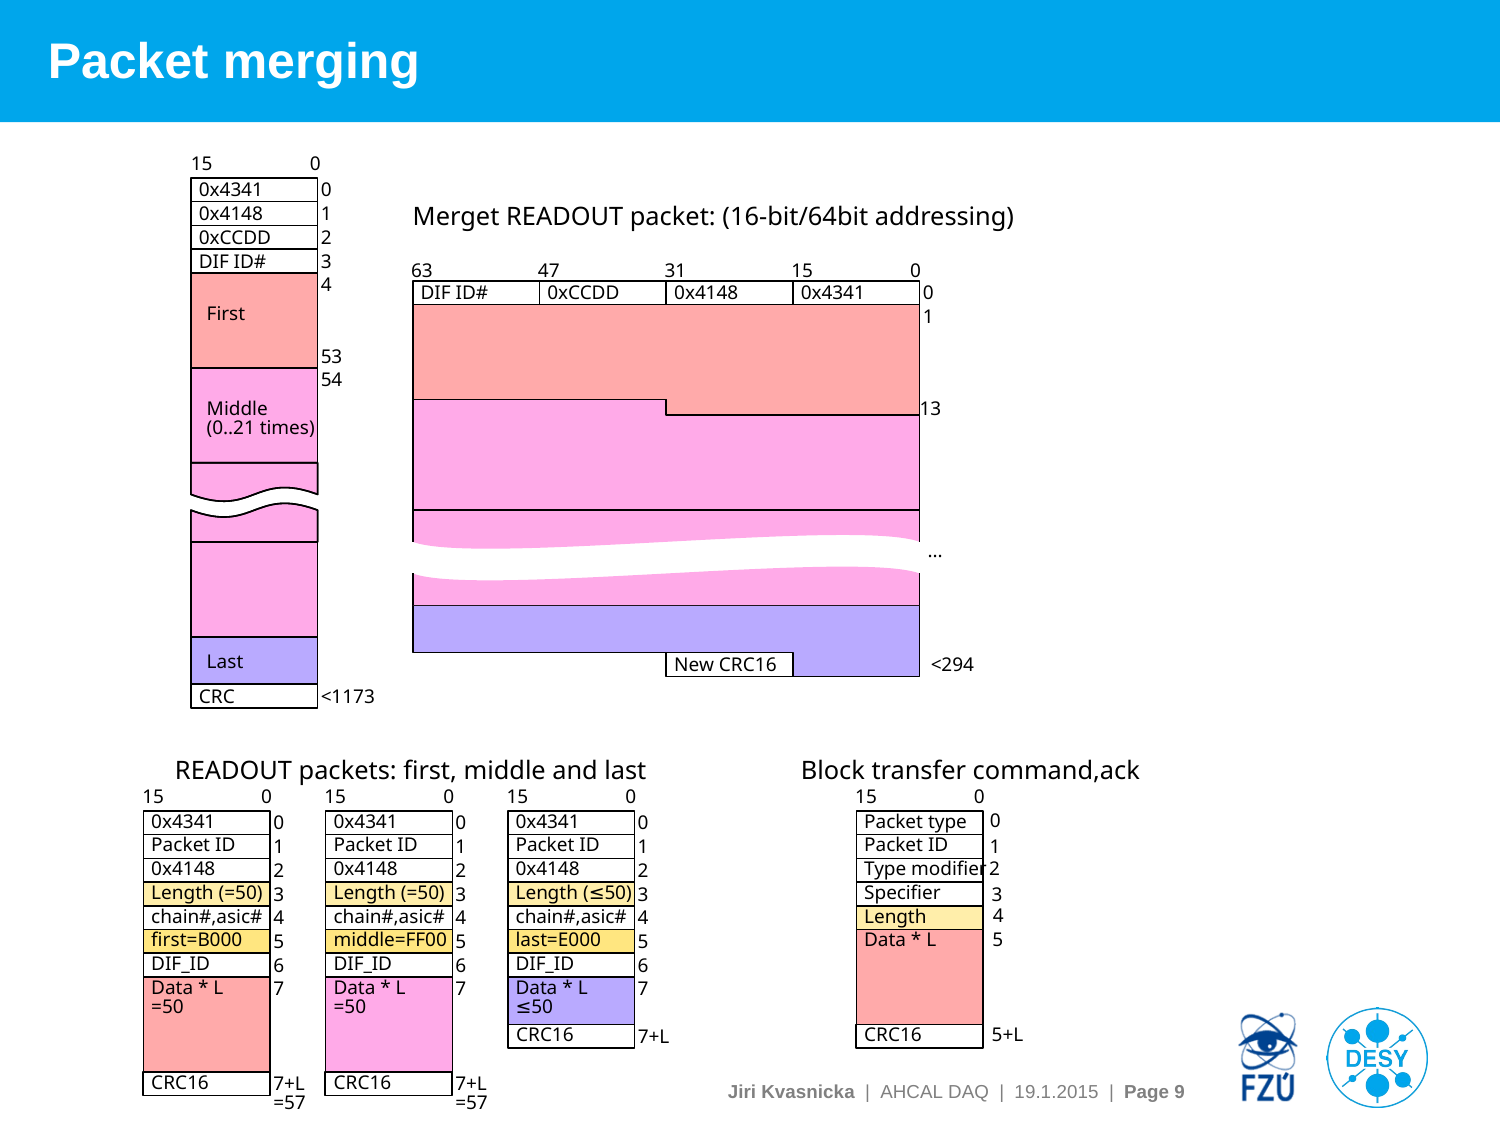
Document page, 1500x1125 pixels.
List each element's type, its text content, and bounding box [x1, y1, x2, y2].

picture [0, 123, 1181, 1125]
picture [1215, 1004, 1321, 1110]
picture [1326, 1007, 1428, 1108]
title Packet merging [47, 16, 1446, 107]
